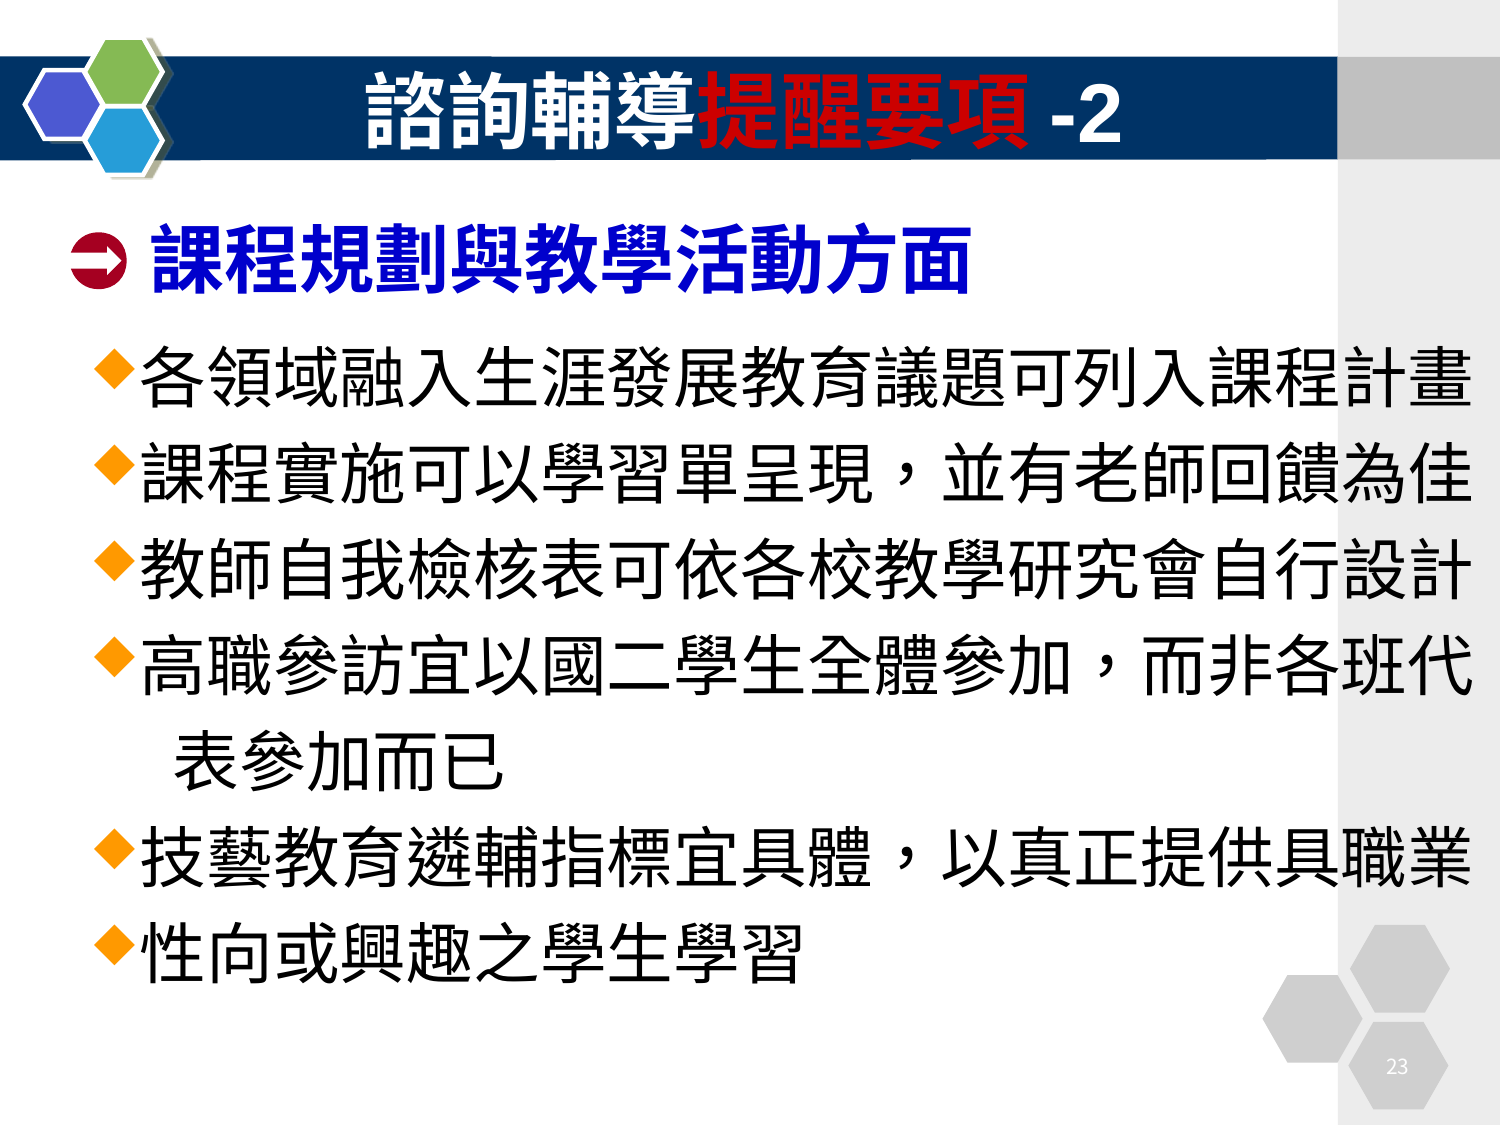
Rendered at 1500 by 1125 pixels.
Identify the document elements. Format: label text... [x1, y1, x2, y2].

text_box 諮詢輔導提醒要項-2 [187, 62, 1300, 155]
text_box 各領域融入生涯發展教育議題可列入課程計畫 課程實施可以學習單呈現，並有老師回饋為佳 教師自我檢核表可依各校教學研究會自行設計 高職參訪宜以國二學生全體參加，而非各班代 表參加而已 技藝教育遴輔指標宜具體，以真正提供具職業 性向或興趣之學生學習 [74, 312, 1500, 1000]
text_box 課程規劃與教學活動方面 [49, 205, 1113, 311]
